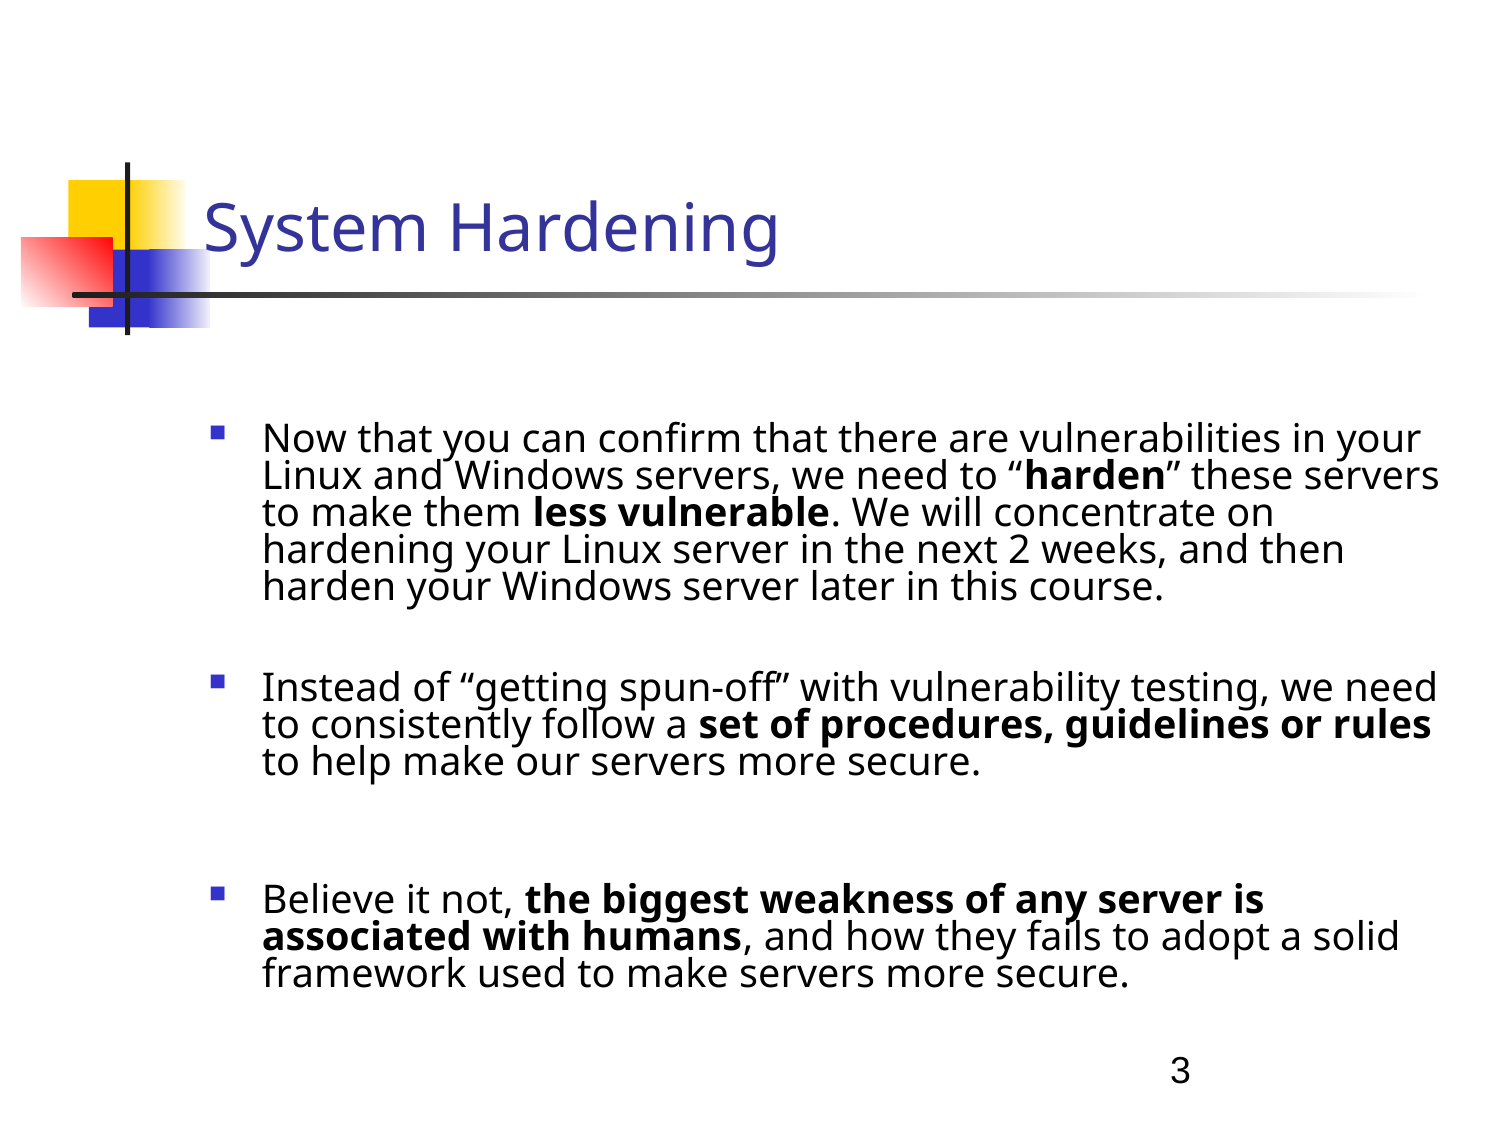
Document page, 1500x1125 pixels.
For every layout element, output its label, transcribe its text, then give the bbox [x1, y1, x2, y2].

list Now that you can confirm that there are vulnerabilities in your Linux and Windows servers, we need to “harden” these servers to make them less vulnerable. We will concentrate on hardening your Linux server in the next 2 weeks, and then harden your Windows server later in this course. Instead of “getting spun-off” with vulnerability testing, we need to consistently follow a set of procedures, guidelines or rules to help make our servers more secure. Believe it not, the biggest weakness of any server is associated with humans, and how they fails to adopt a solid framework used to make servers more secure. [193, 331, 1469, 1007]
title System Hardening [188, 35, 1468, 276]
